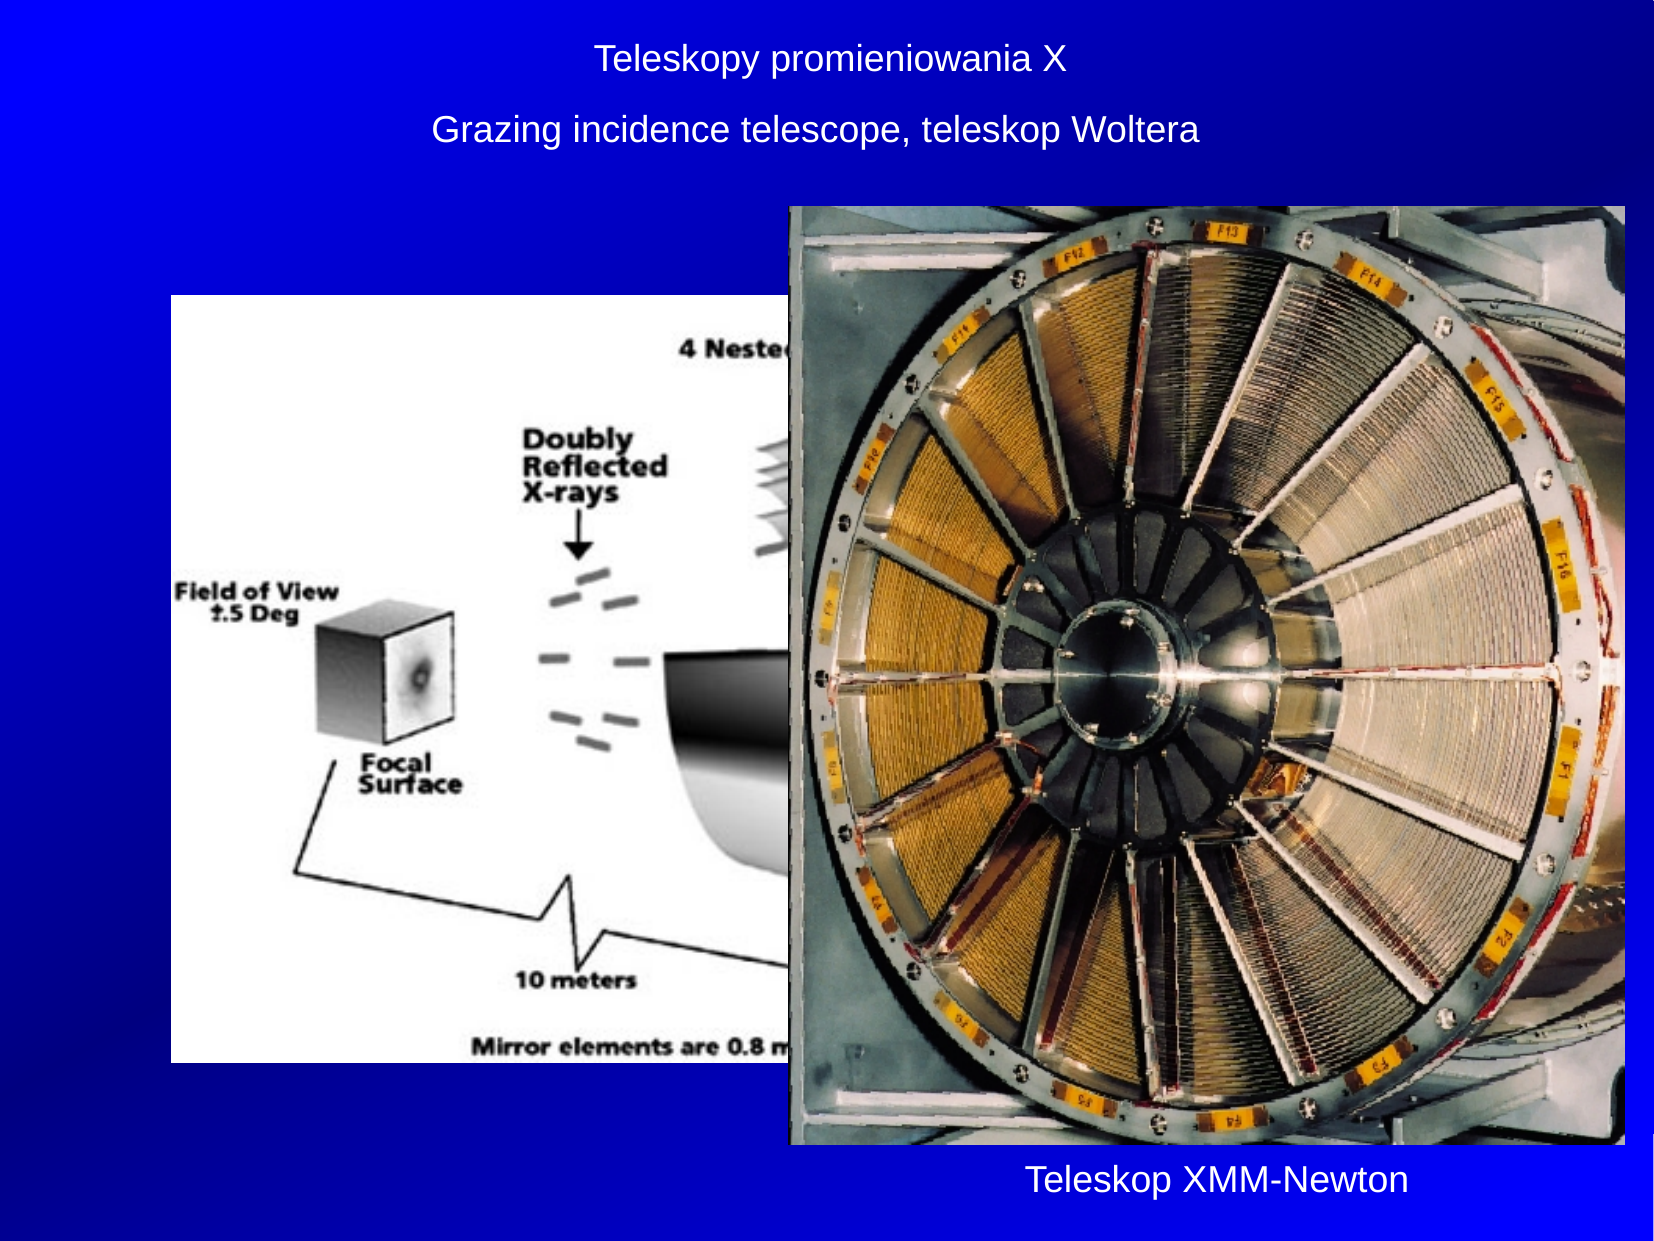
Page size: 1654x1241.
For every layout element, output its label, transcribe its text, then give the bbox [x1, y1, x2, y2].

text_box Teleskop XMM-Newton [1009, 1151, 1425, 1209]
picture [171, 206, 1625, 1145]
text_box Grazing incidence telescope, teleskop Woltera [416, 101, 1216, 158]
text_box Teleskopy promieniowania X [578, 29, 1083, 87]
